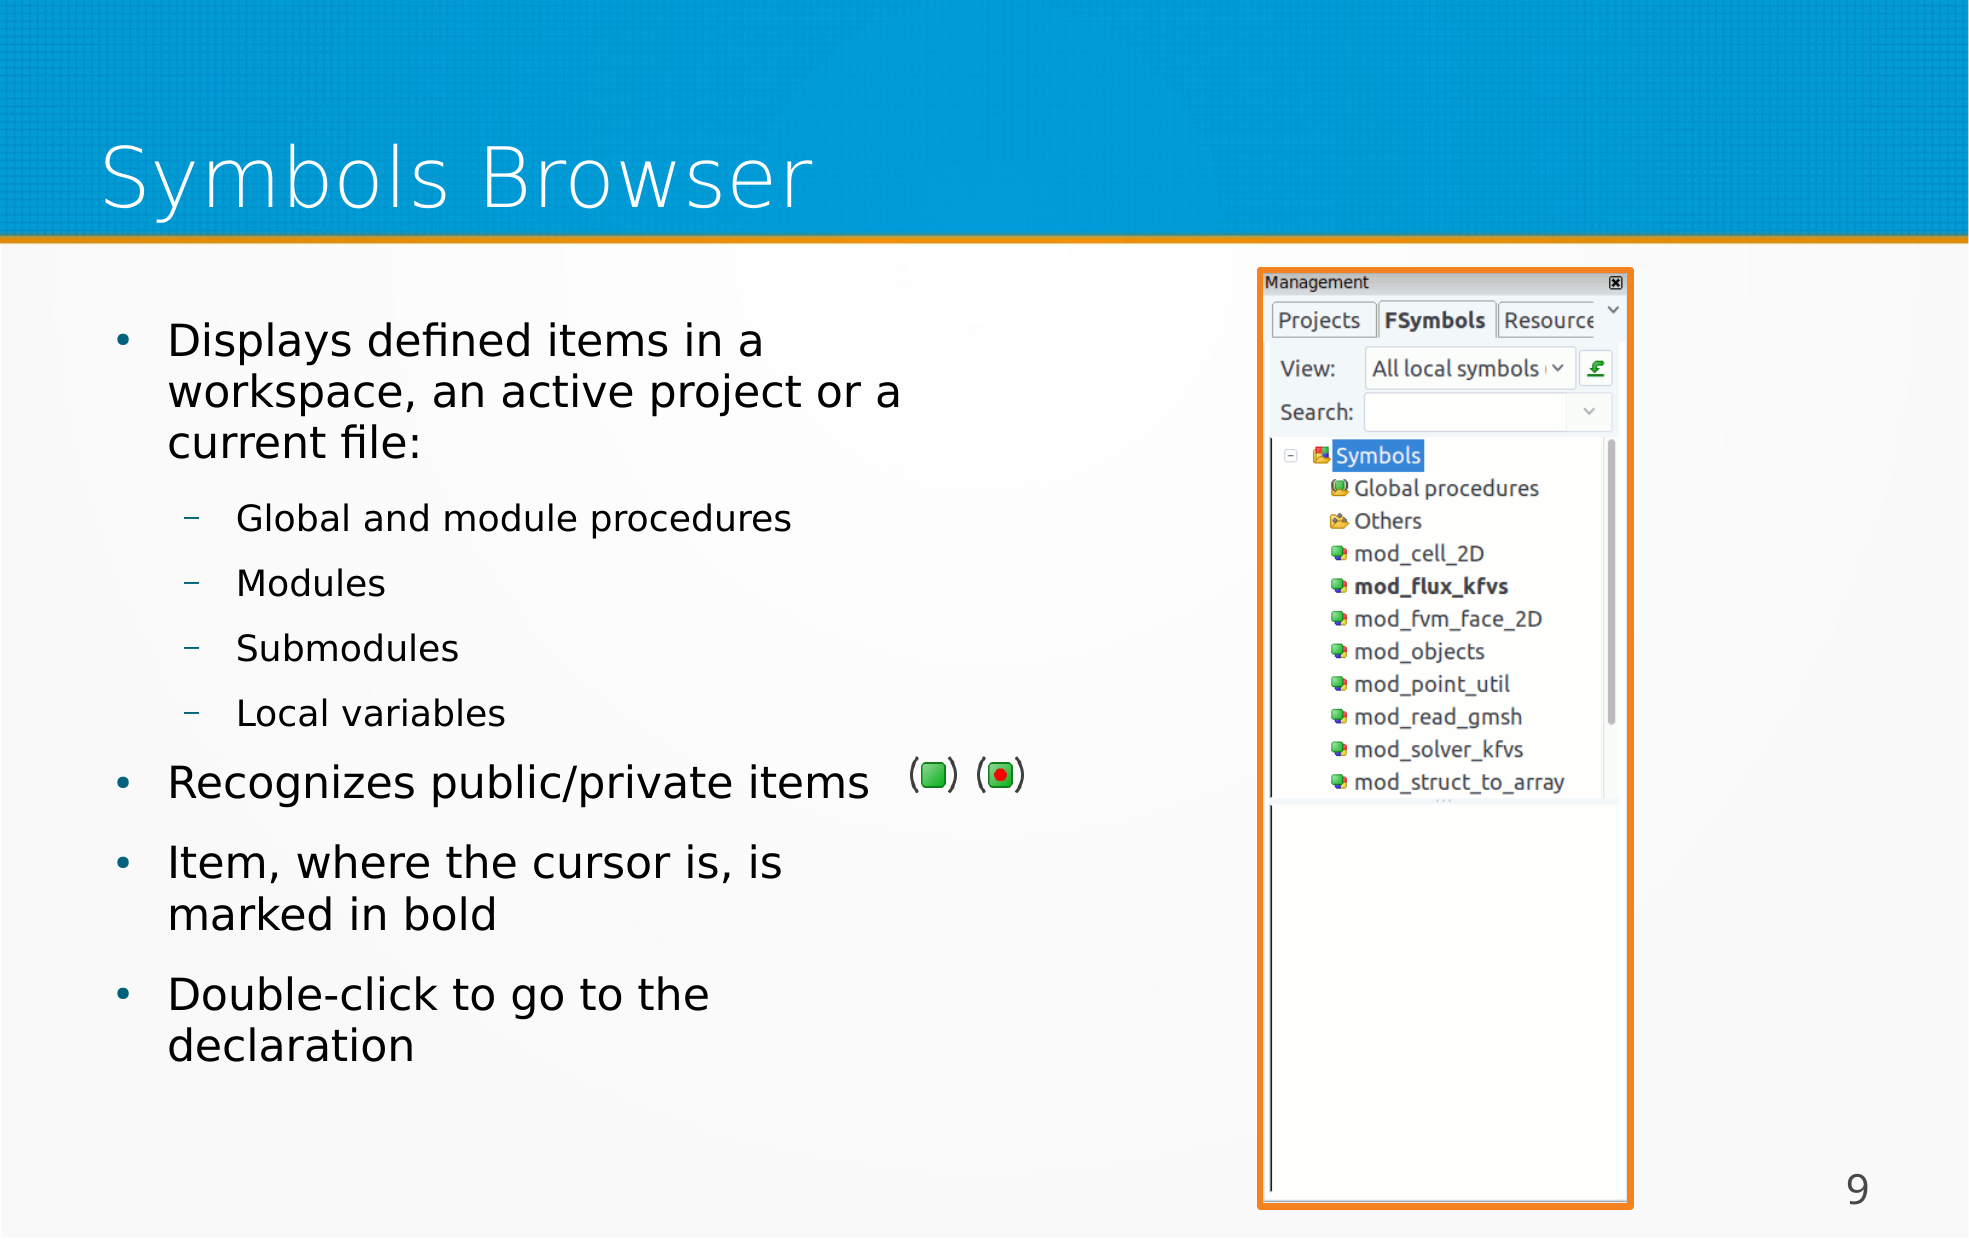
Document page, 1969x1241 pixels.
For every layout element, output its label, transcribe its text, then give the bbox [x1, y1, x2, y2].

title Symbols Browser [98, 19, 1870, 227]
list Displays defined items in a workspace, an active project or a current file: Global and module procedures Modules Submodules Local variables Recognizes public/private items Item, where the cursor is, is marked in bold Double-click to go to the declaration [98, 315, 958, 1081]
picture [0, 233, 1969, 1241]
